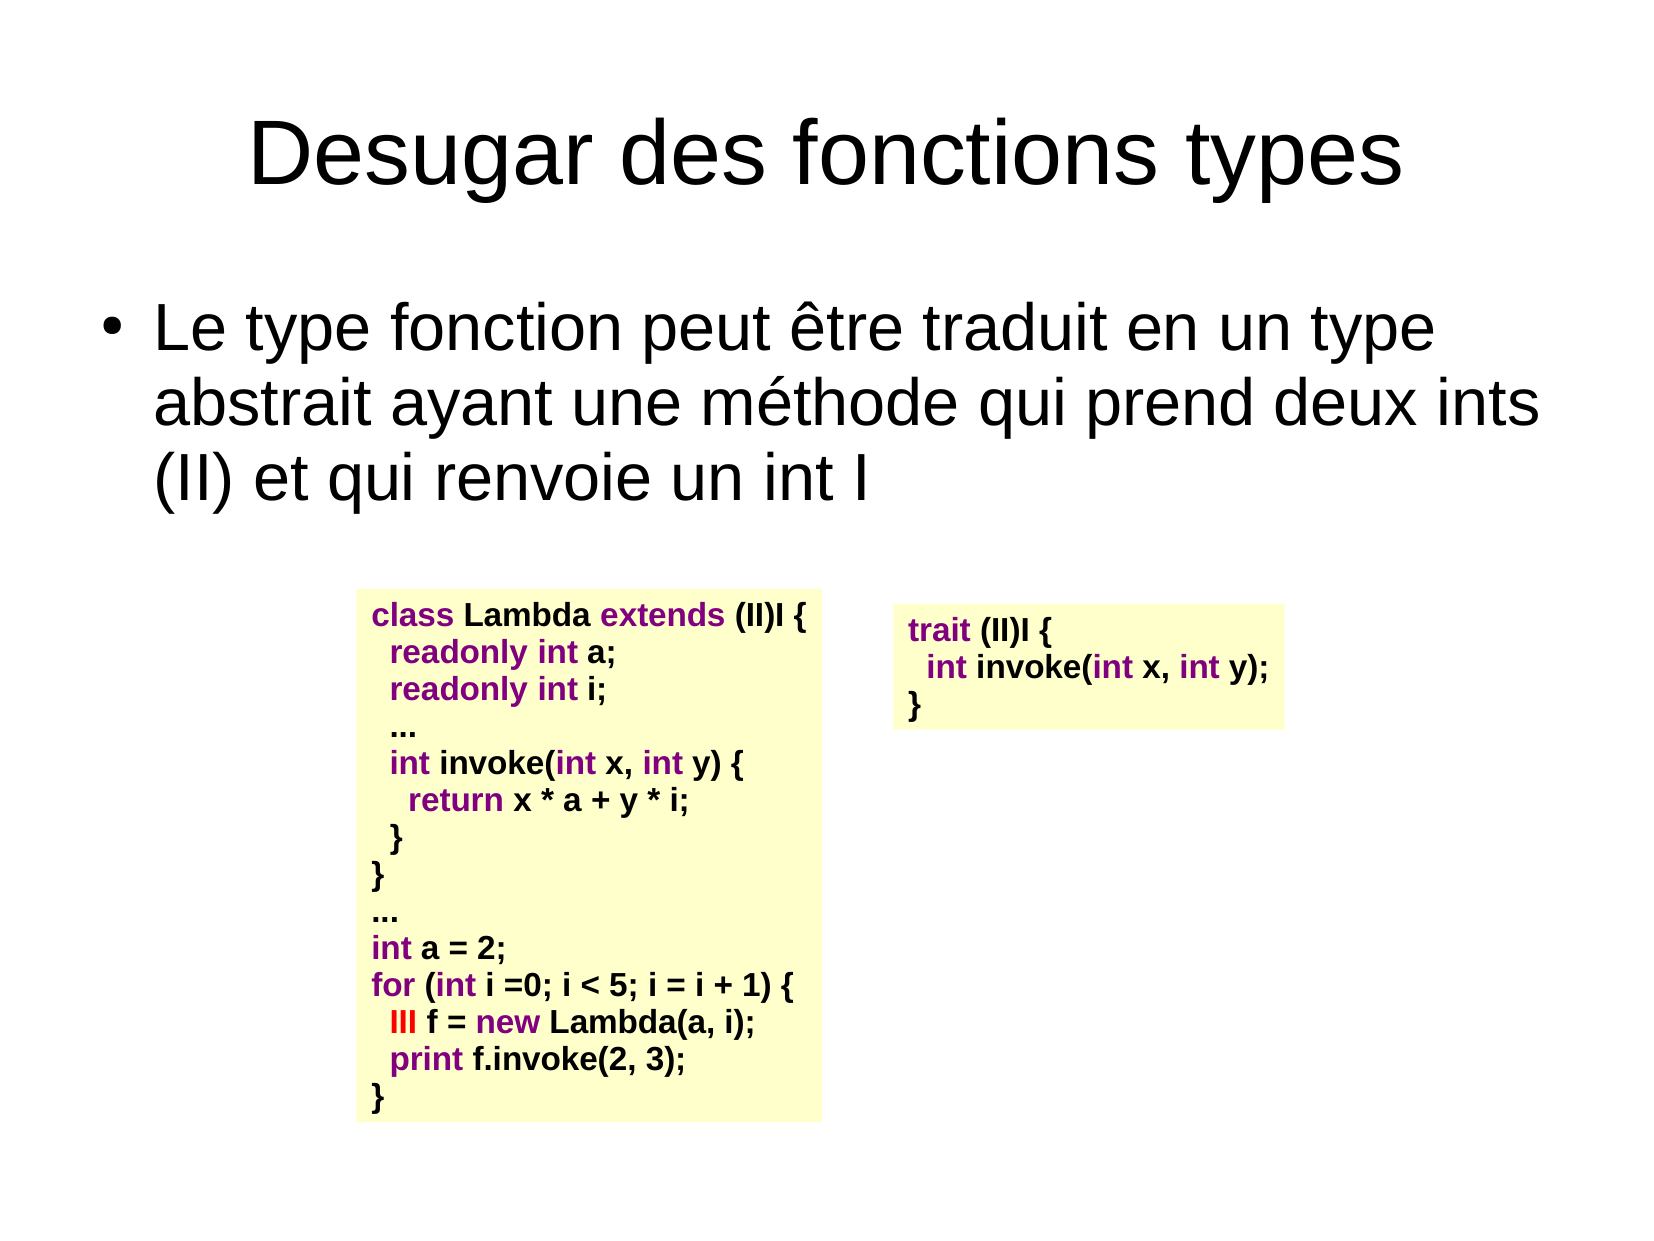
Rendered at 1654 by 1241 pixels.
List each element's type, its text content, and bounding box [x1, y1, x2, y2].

text_box class Lambda extends (II)I { readonly int a; readonly int i; ... int invoke(int x, int y) { return x * a + y * i; } } ... int a = 2; for (int i =0; i < 5; i = i + 1) { III f = new Lambda(a, i); print f.invoke(2, 3); } [356, 588, 822, 1123]
title Desugar des fonctions types [82, 56, 1571, 250]
text_box trait (II)I { int invoke(int x, int y); } [893, 603, 1285, 730]
list Le type fonction peut être traduit en un type abstrait ayant une méthode qui prend deux ints (II) et qui renvoie un int I [82, 290, 1571, 532]
